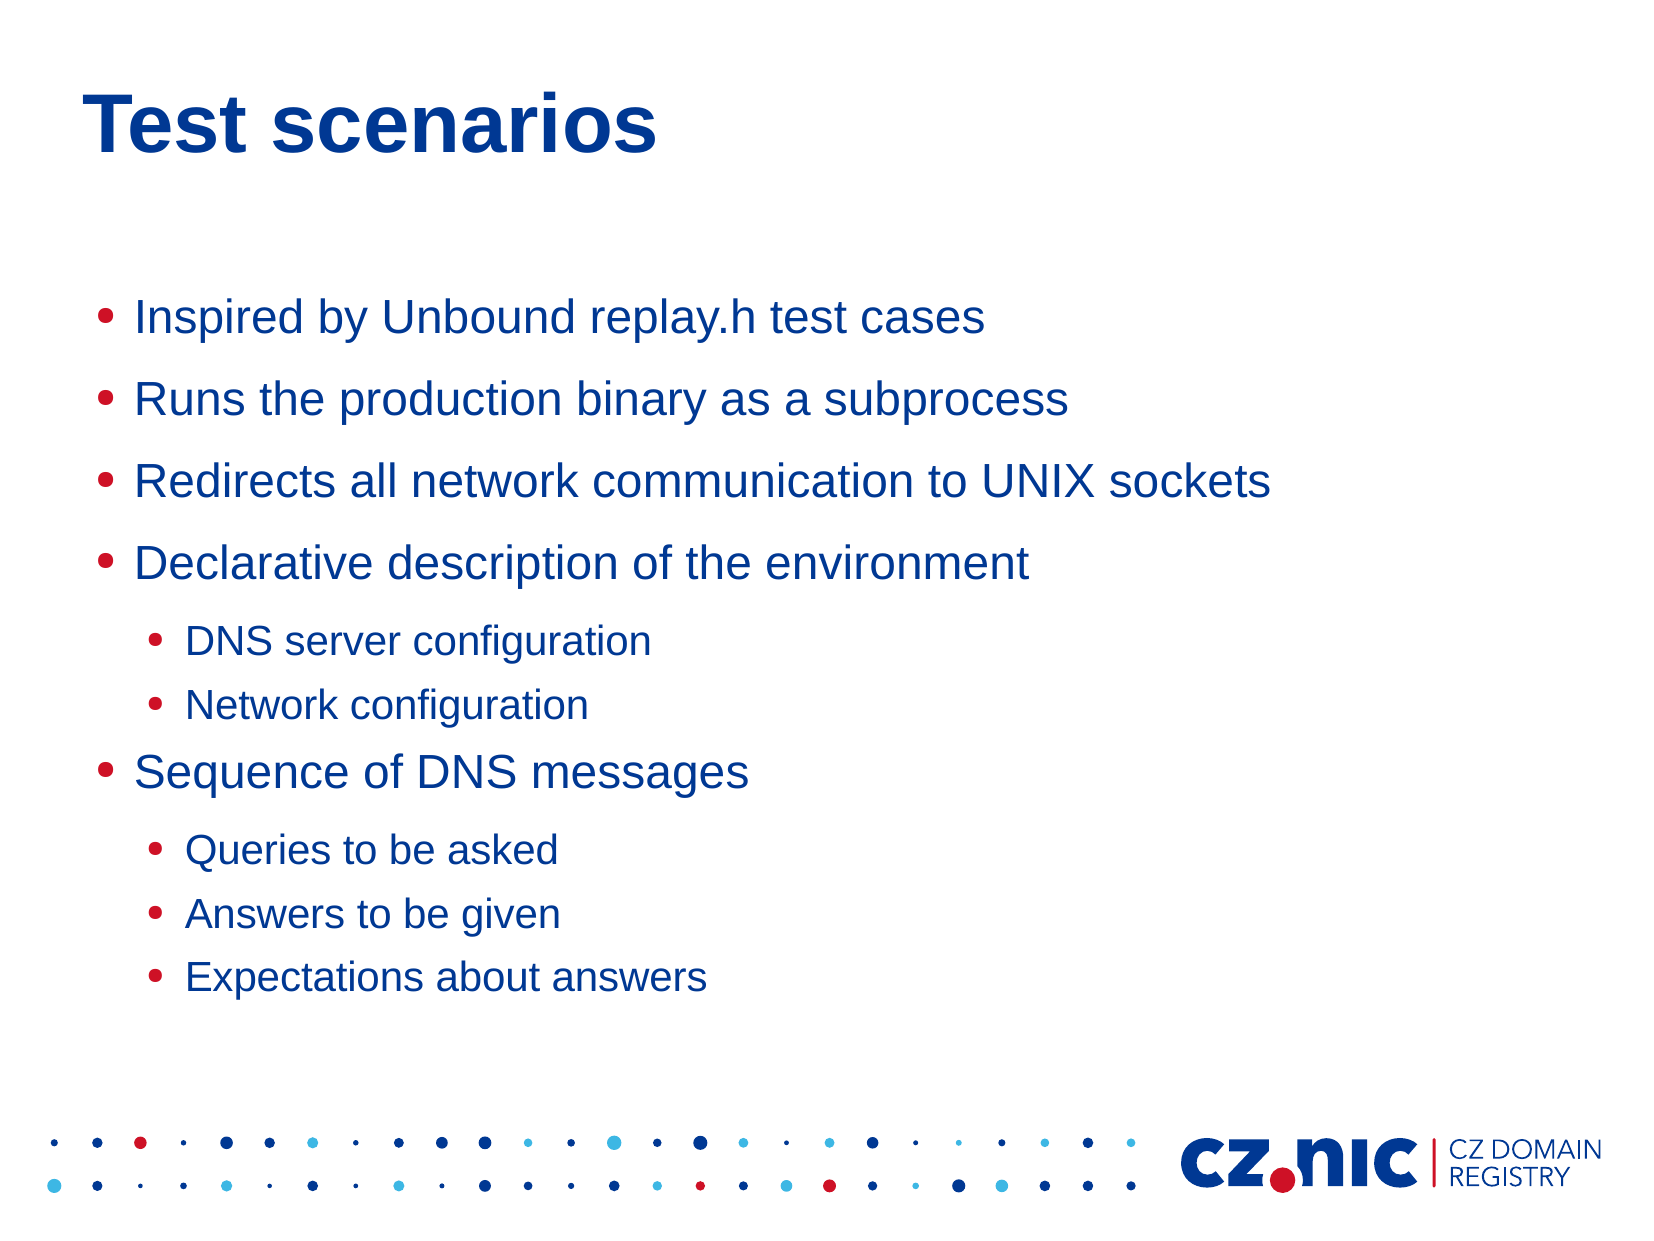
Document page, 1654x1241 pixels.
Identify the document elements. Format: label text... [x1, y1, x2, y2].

list Inspired by Unbound replay.h test cases Runs the production binary as a subprocess Redirects all network communication to UNIX sockets Declarative description of the environment DNS server configuration Network configuration Sequence of DNS messages Queries to be asked Answers to be given Expectations about answers [82, 290, 1571, 1010]
title Test scenarios [82, 70, 1571, 178]
